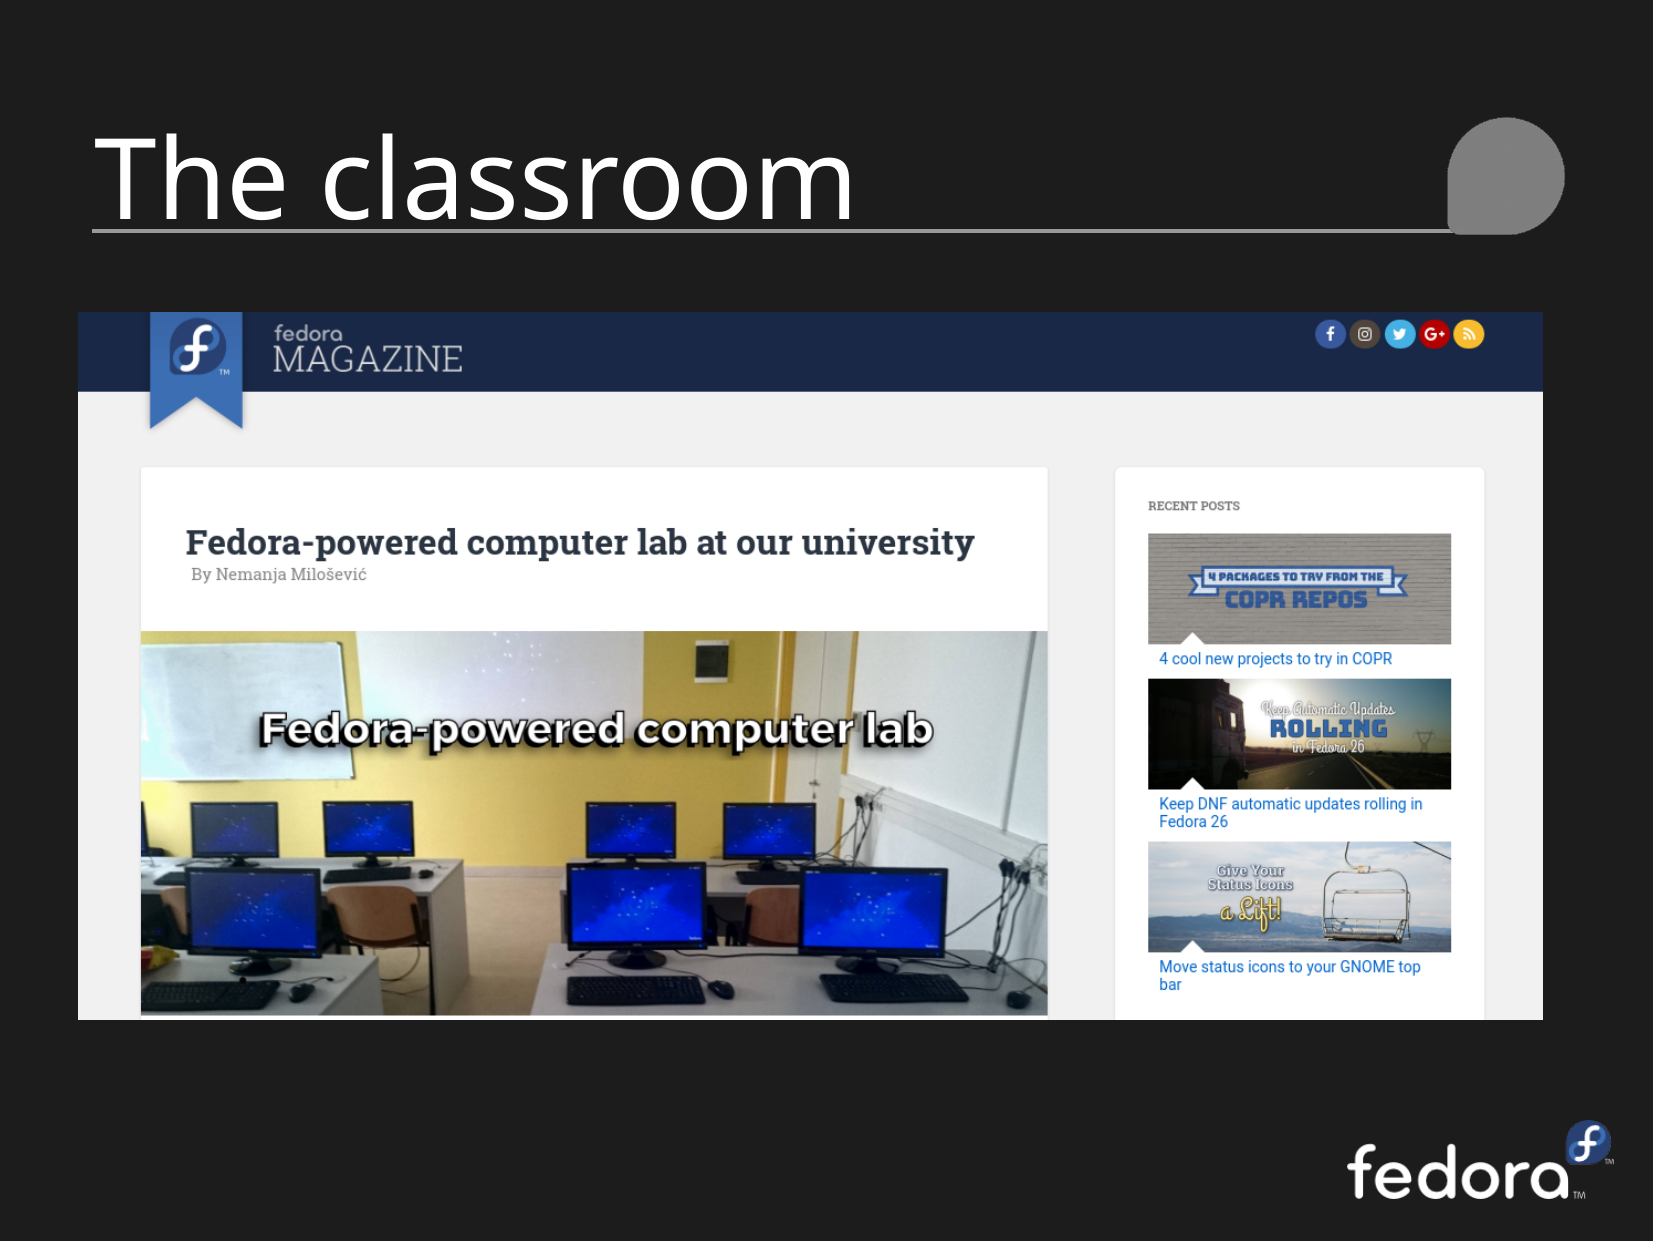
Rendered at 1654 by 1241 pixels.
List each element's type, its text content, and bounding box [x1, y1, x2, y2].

picture [78, 312, 1543, 1020]
picture [1447, 117, 1565, 235]
picture [1347, 1120, 1614, 1199]
title The classroom [94, 100, 1425, 251]
